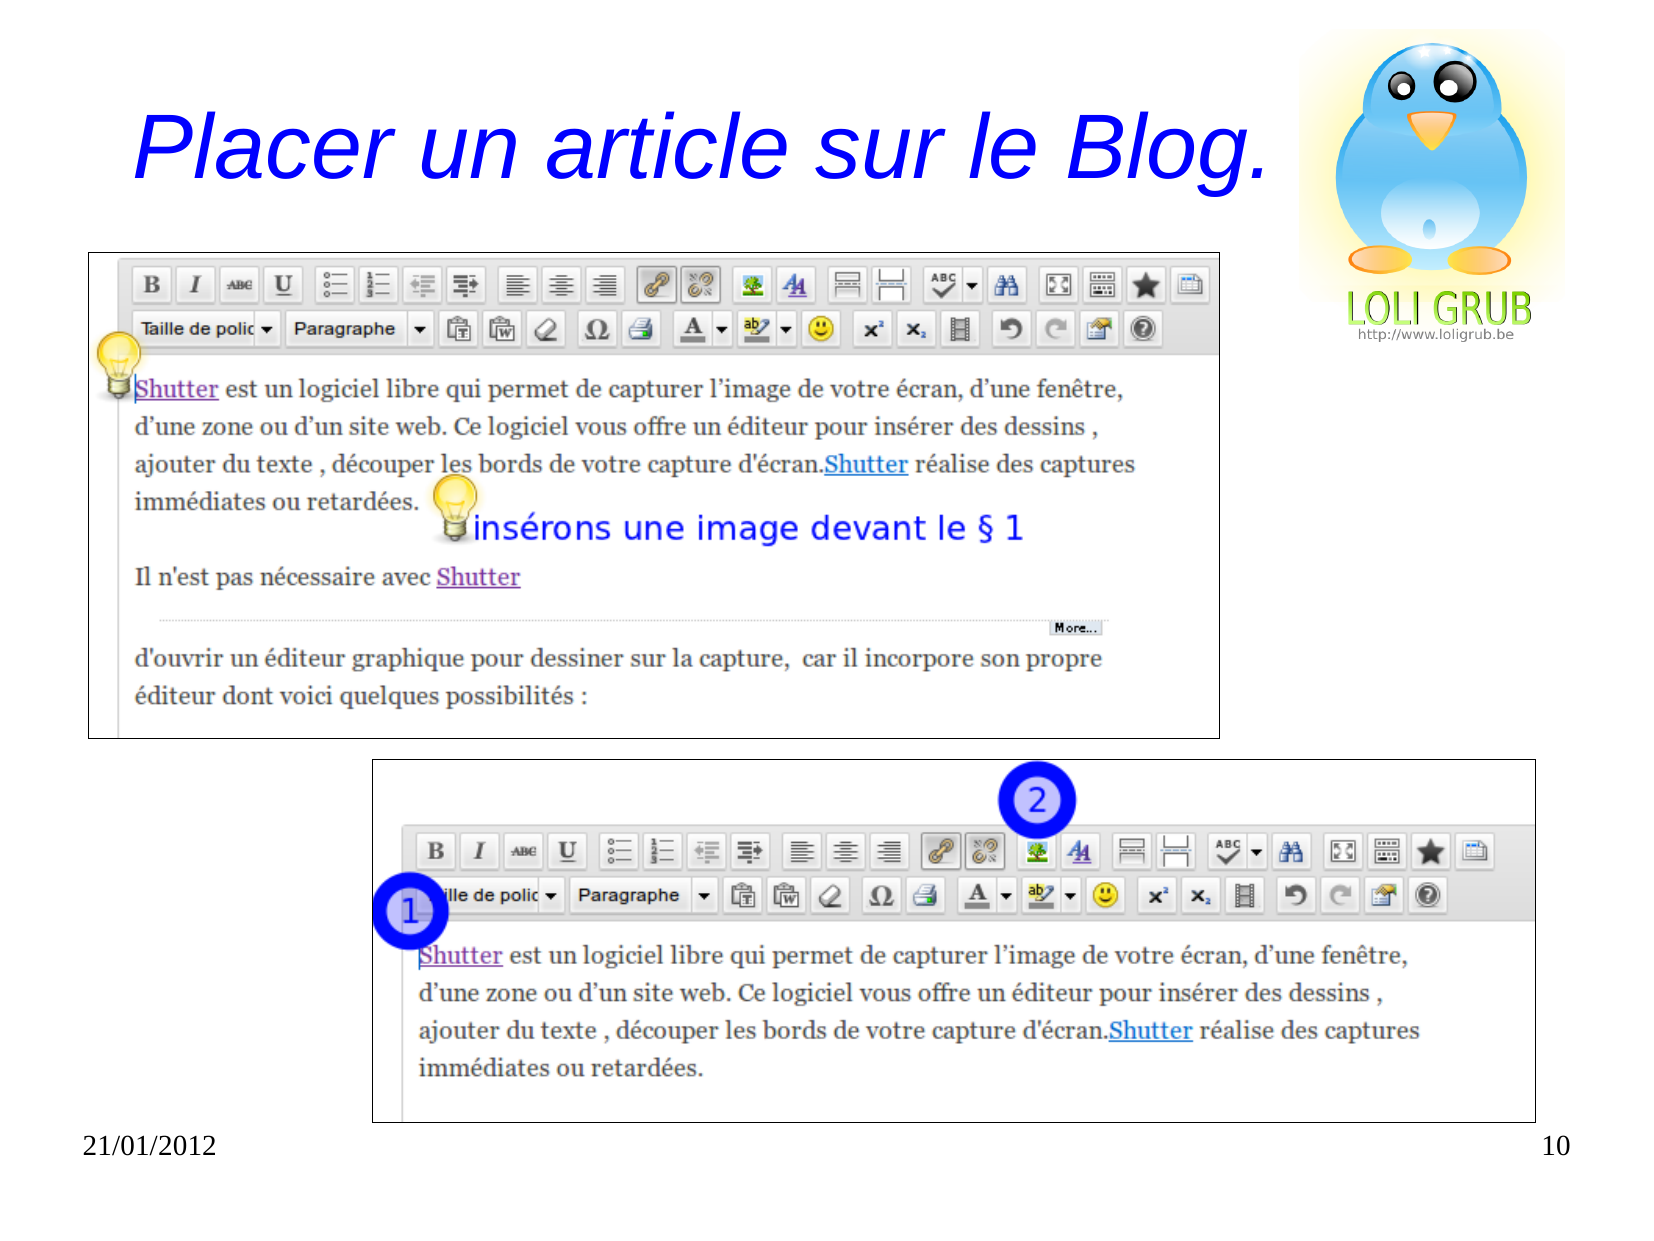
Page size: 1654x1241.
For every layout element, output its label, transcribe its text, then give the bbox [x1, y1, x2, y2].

text_box Placer un article sur le Blog. [118, 88, 1292, 220]
picture [88, 252, 1220, 739]
picture [372, 759, 1536, 1123]
picture [1299, 29, 1565, 355]
